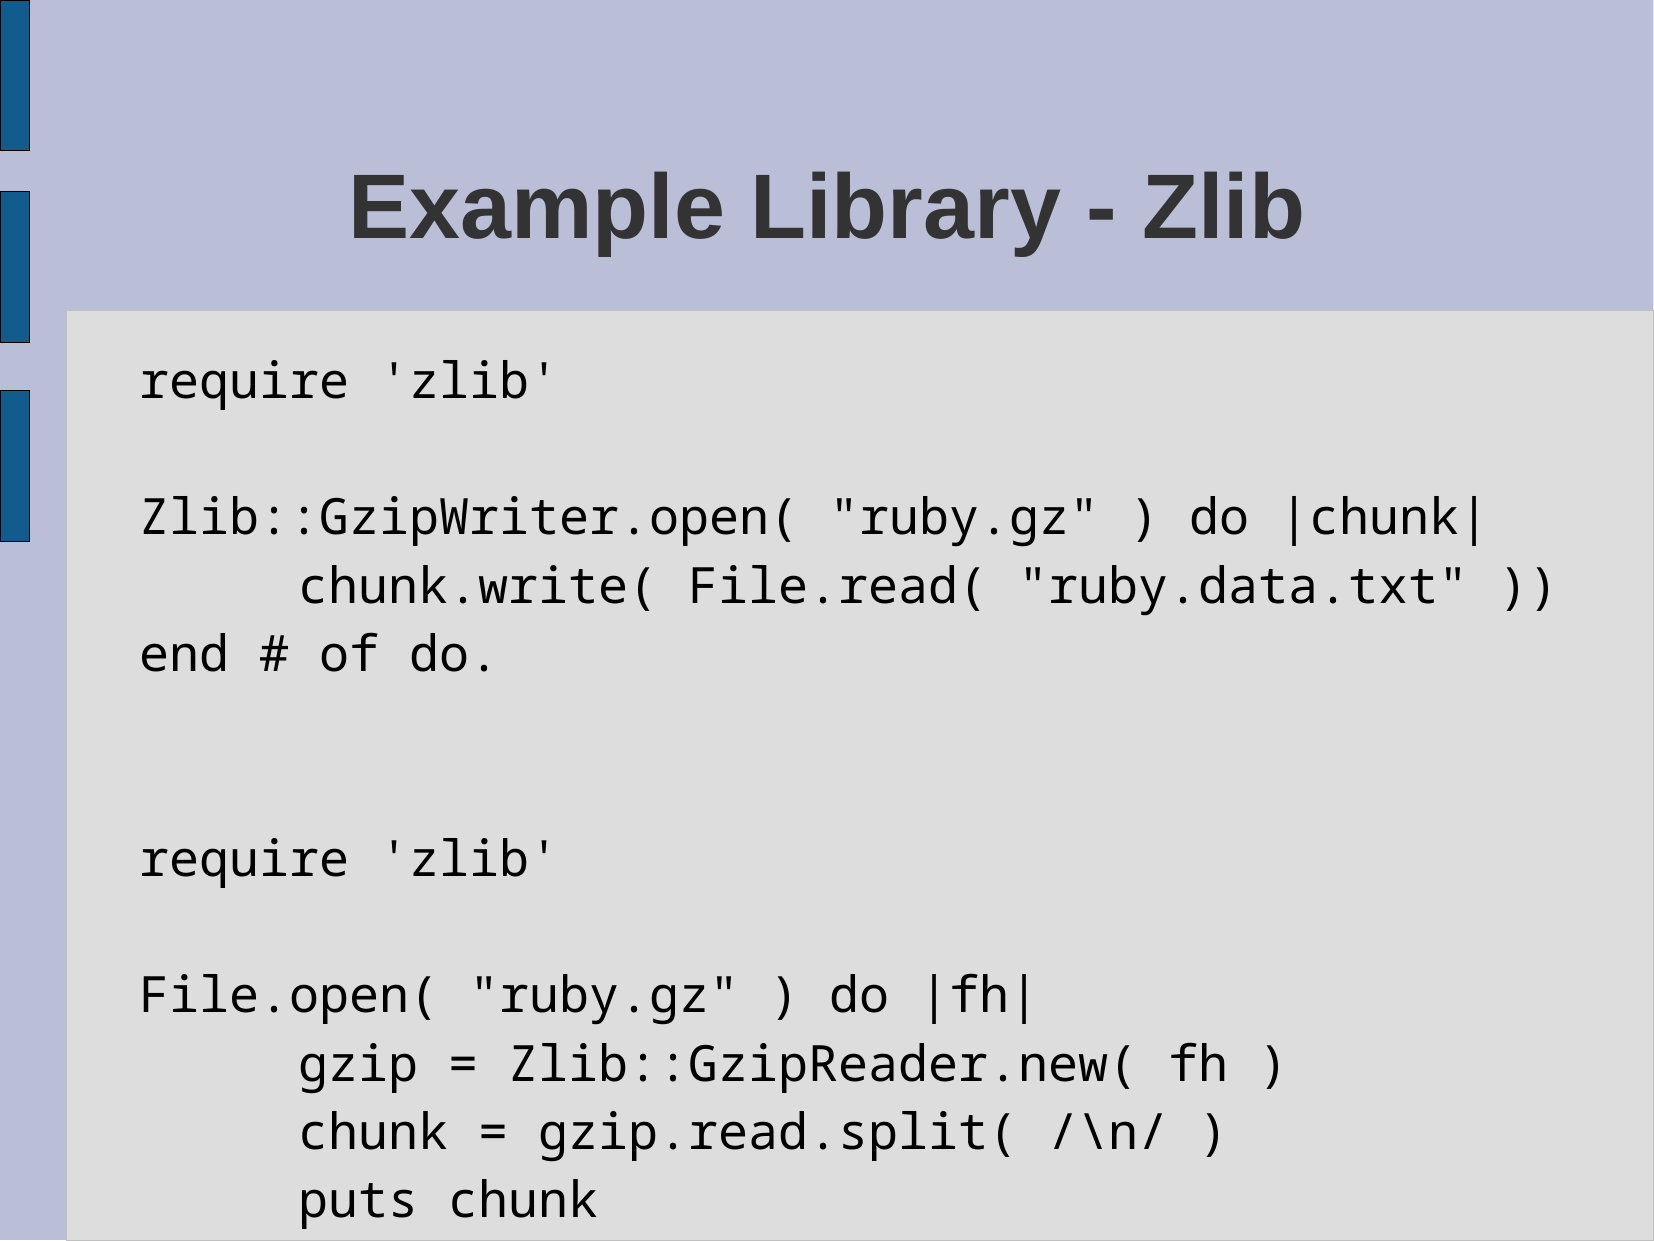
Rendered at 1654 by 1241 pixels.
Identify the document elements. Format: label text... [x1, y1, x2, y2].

list require 'zlib' Zlib::GzipWriter.open( "ruby.gz" ) do |chunk| chunk.write( File.read( "ruby.data.txt" )) end # of do. require 'zlib' File.open( "ruby.gz" ) do |fh| gzip = Zlib::GzipReader.new( fh ) chunk = gzip.read.split( /\n/ ) puts chunk end # of do. [121, 344, 1619, 1157]
title Example Library - Zlib [121, 102, 1534, 311]
